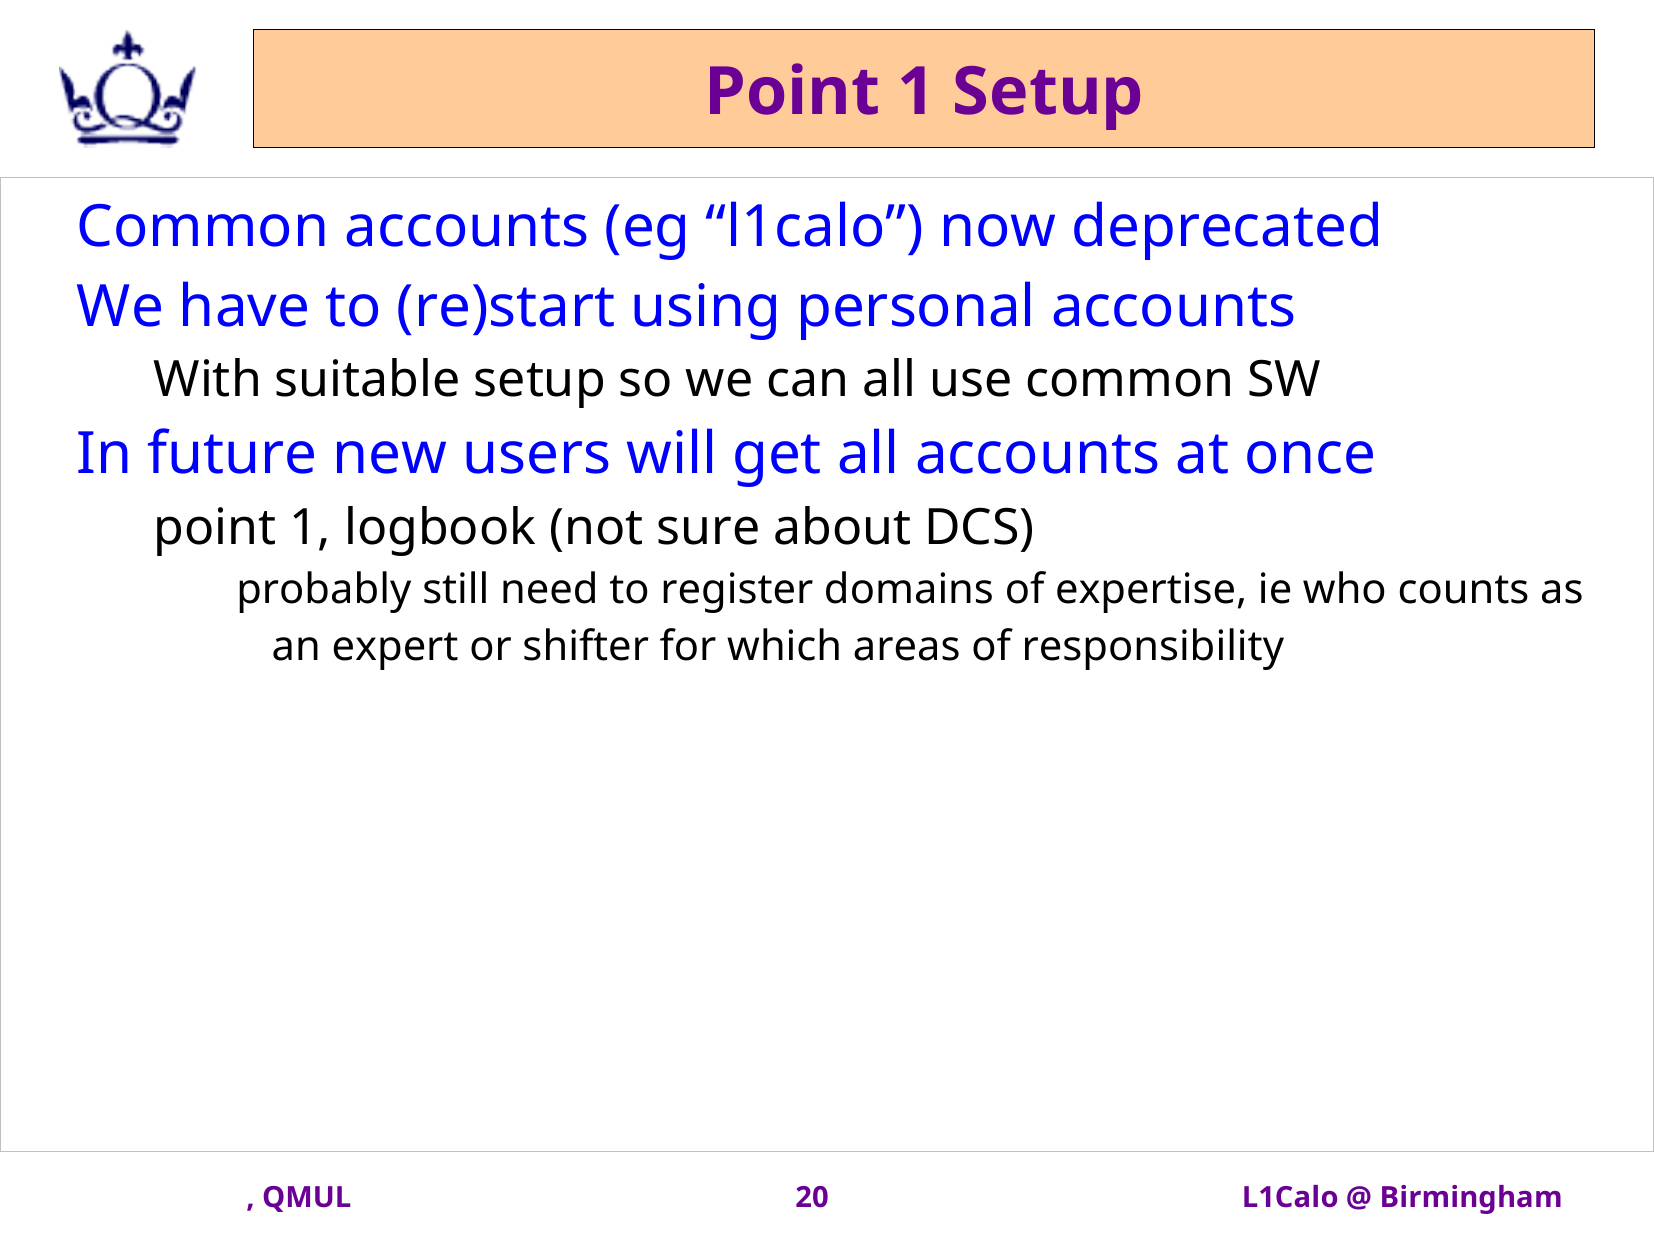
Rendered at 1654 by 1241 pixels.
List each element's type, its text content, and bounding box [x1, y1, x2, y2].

picture [59, 29, 200, 148]
title Point 1 Setup [253, 29, 1595, 148]
list Common accounts (eg “l1calo”) now deprecated We have to (re)start using personal accounts With suitable setup so we can all use common SW In future new users will get all accounts at once point 1, logbook (not sure about DCS) probably still need to register domains of expertise, ie who counts as an expert or shifter for which areas of responsibility [59, 184, 1603, 1152]
